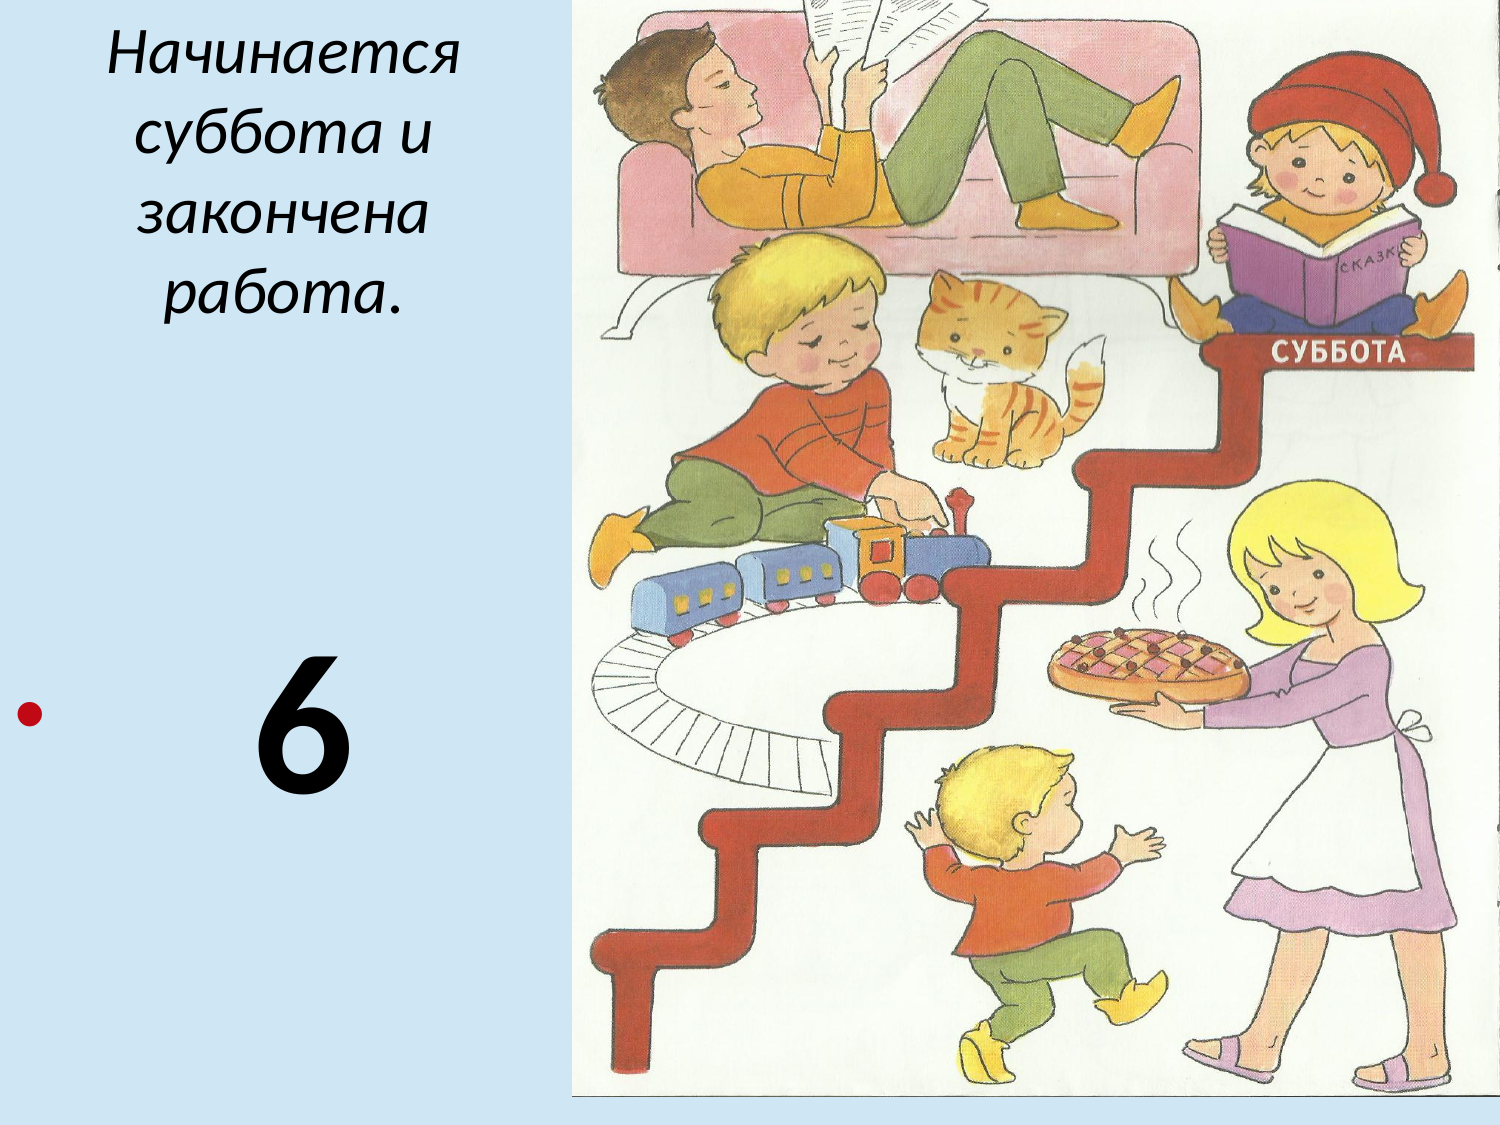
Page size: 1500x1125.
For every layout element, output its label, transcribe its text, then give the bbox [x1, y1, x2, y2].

picture [572, 0, 1500, 1097]
title Начинается суббота и закончена работа. [0, 0, 569, 516]
list 6 [0, 586, 569, 1125]
